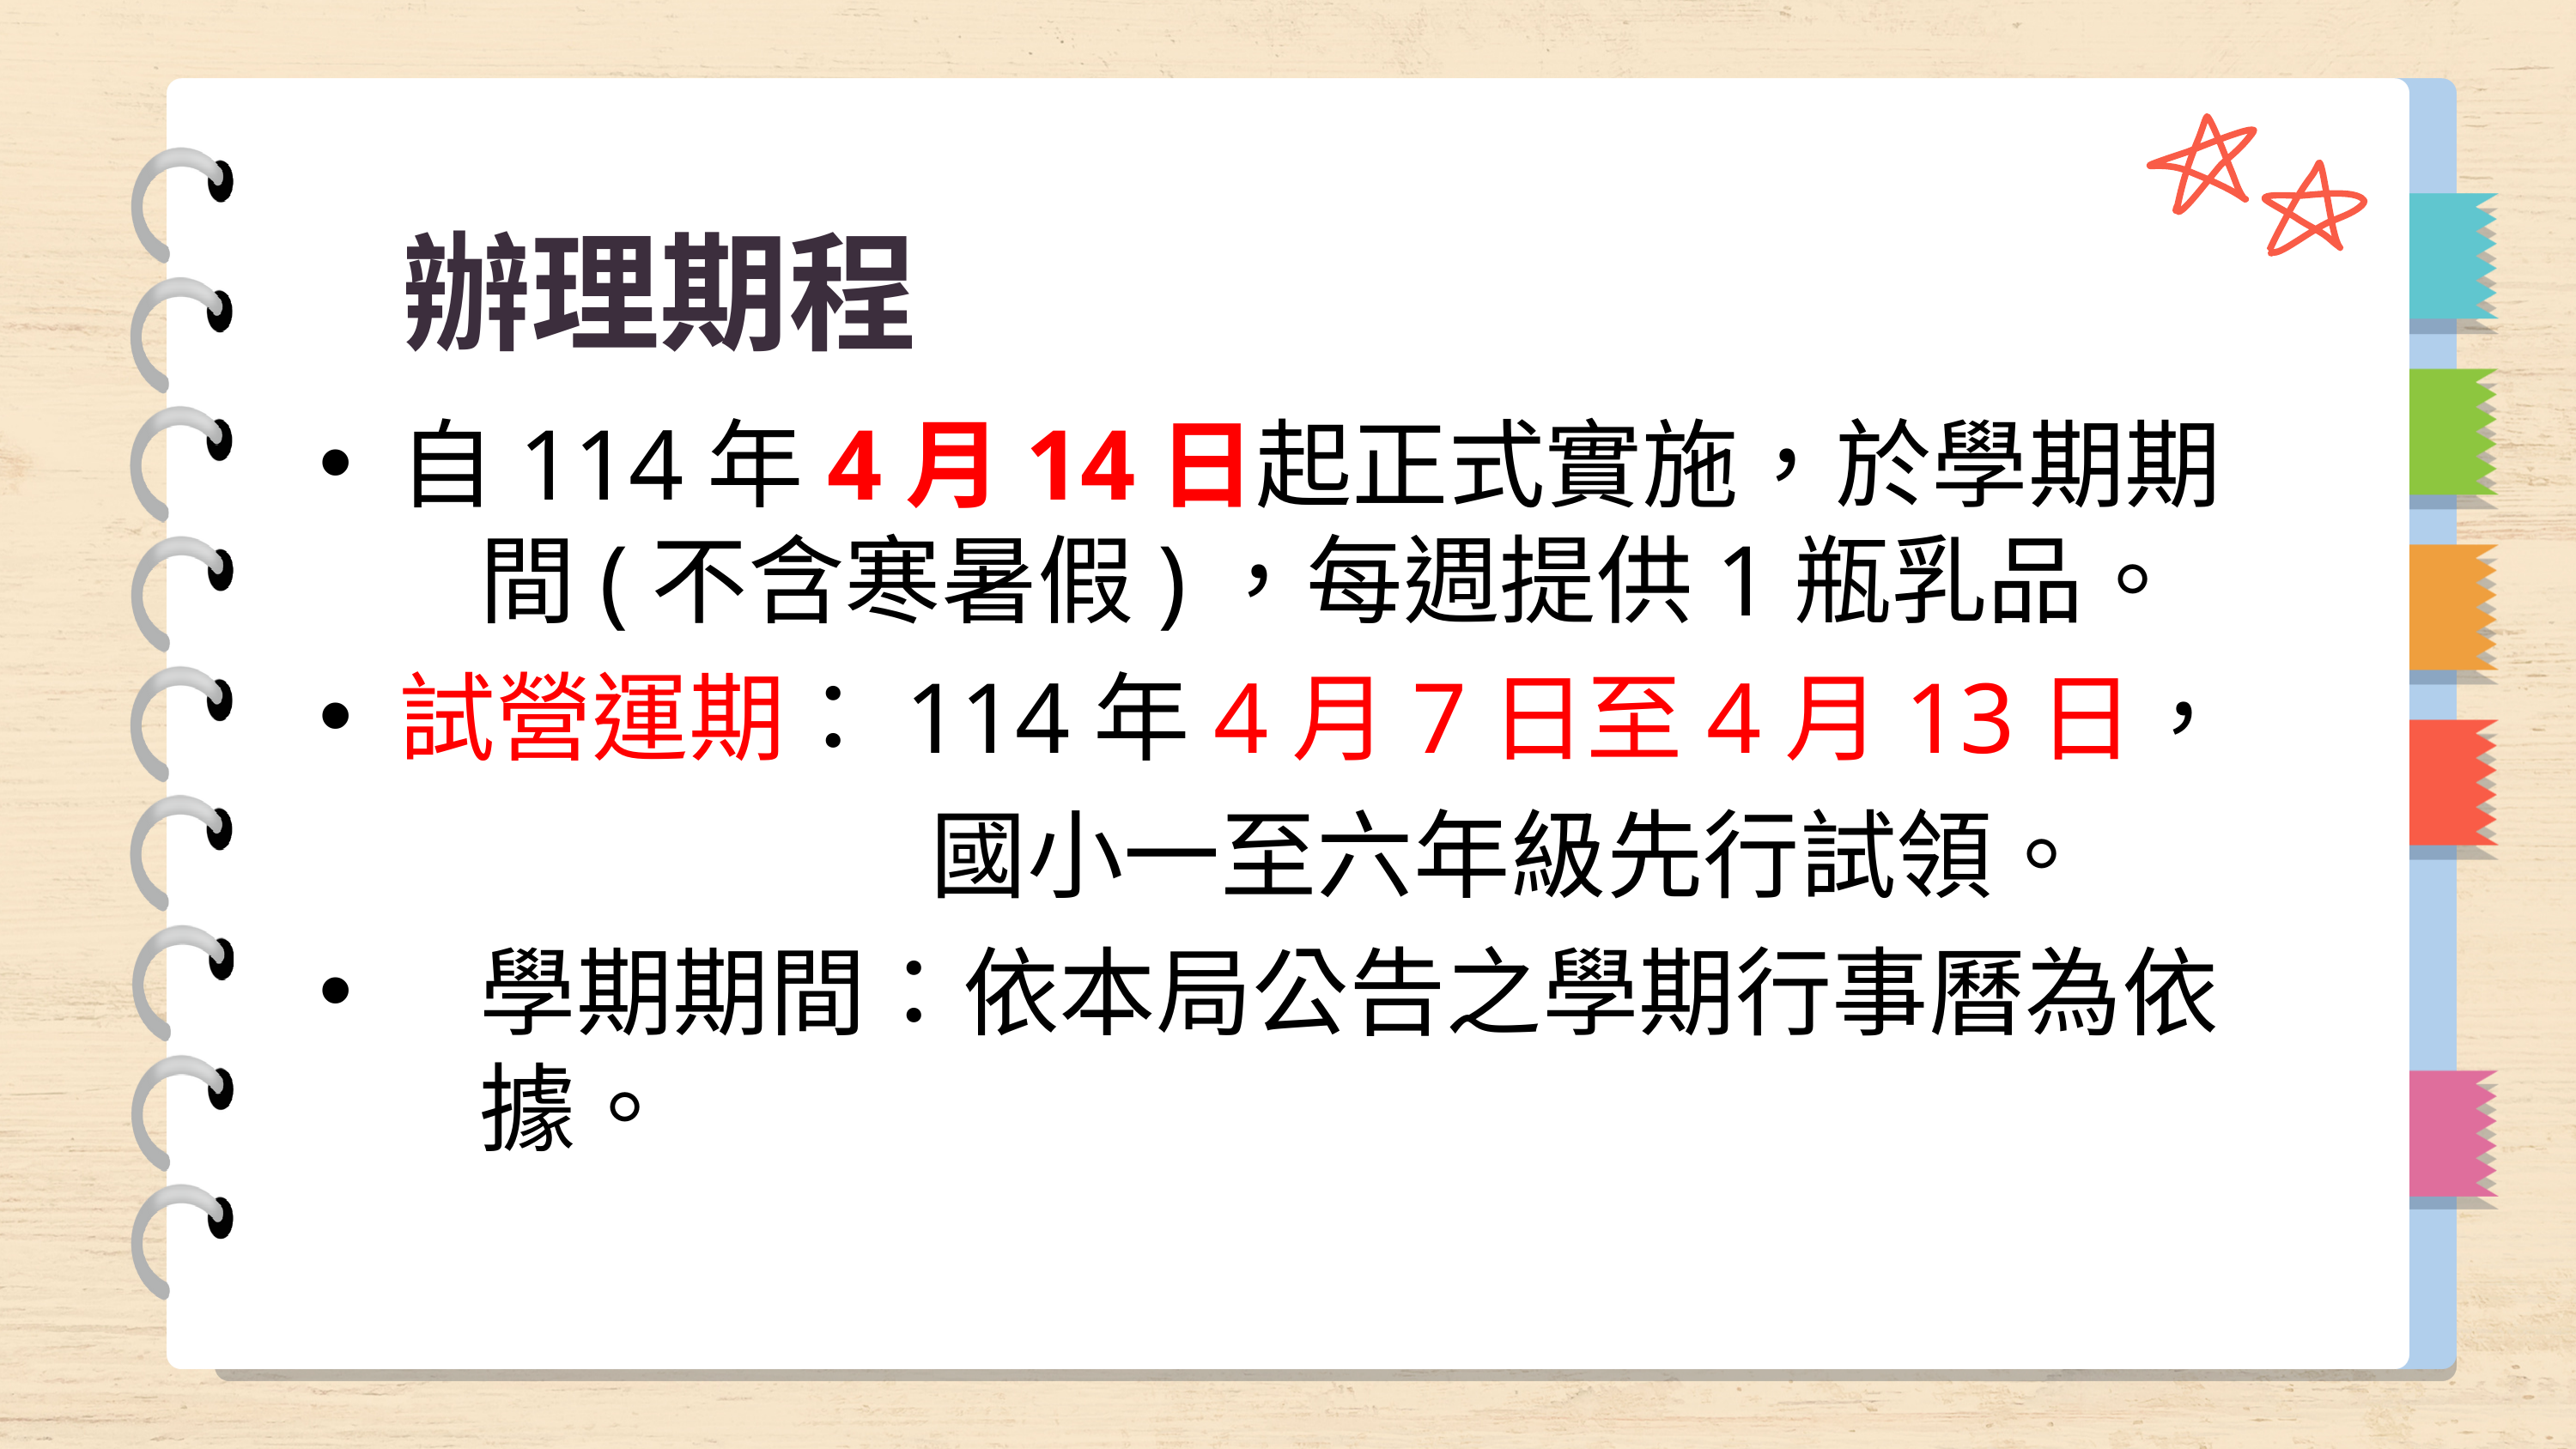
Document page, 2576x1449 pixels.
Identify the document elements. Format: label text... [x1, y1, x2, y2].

text_box [2146, 112, 2368, 258]
text_box 自114年4月14日起正式實施，於學期期間(不含寒暑假)，每週提供1瓶乳品。 試營運期：114年4月7日至4月13日， 國小一至六年級先行試領。 學期期間：依本局公告之學期行事曆為依據。 [306, 397, 2298, 1125]
text_box [130, 148, 234, 1301]
text_box 辦理期程 [402, 211, 1600, 368]
